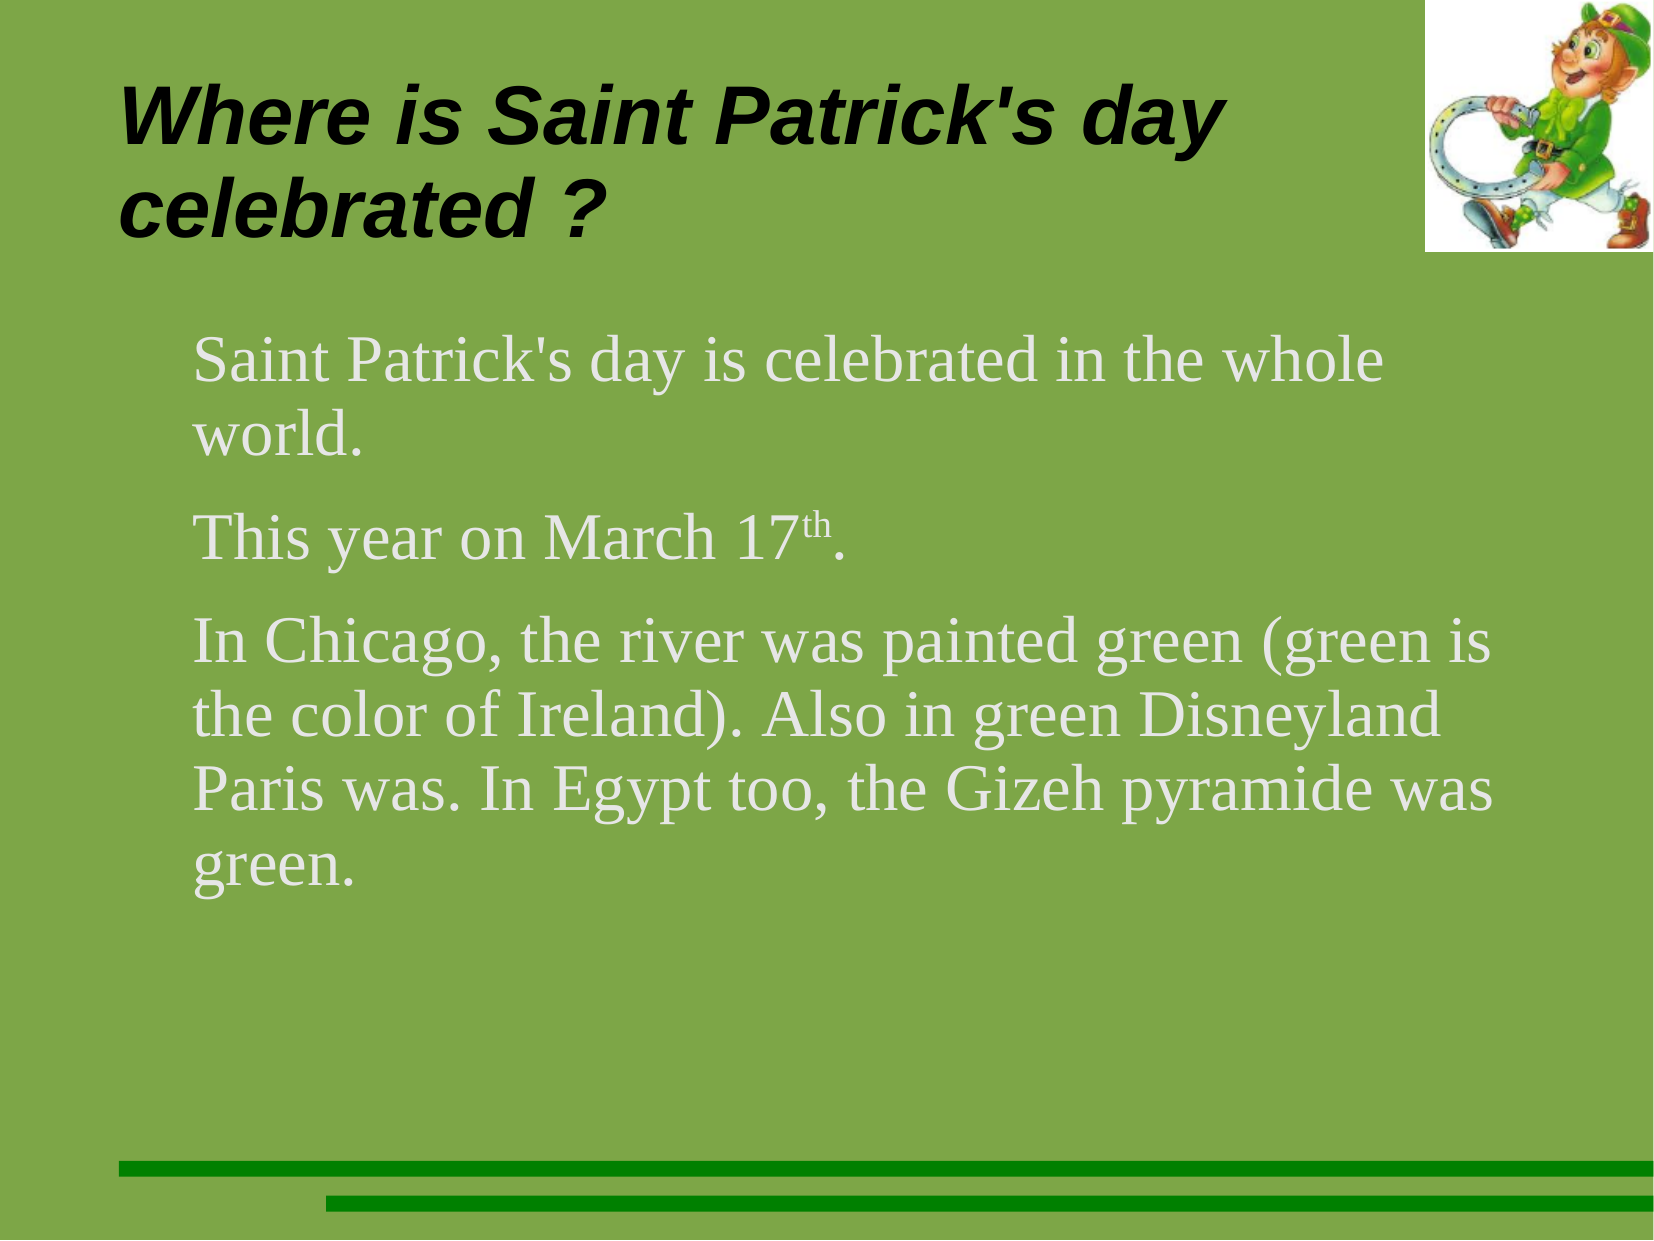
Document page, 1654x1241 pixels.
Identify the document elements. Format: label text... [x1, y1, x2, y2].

title Where is Saint Patrick's day celebrated ? [118, 58, 1531, 266]
picture [1425, 0, 1654, 252]
list Saint Patrick's day is celebrated in the whole world. This year on March 17th. In Chicago, the river was painted green (green is the color of Ireland). Also in green Disneyland Paris was. In Egypt too, the Gizeh pyramide was green. [121, 322, 1561, 1132]
